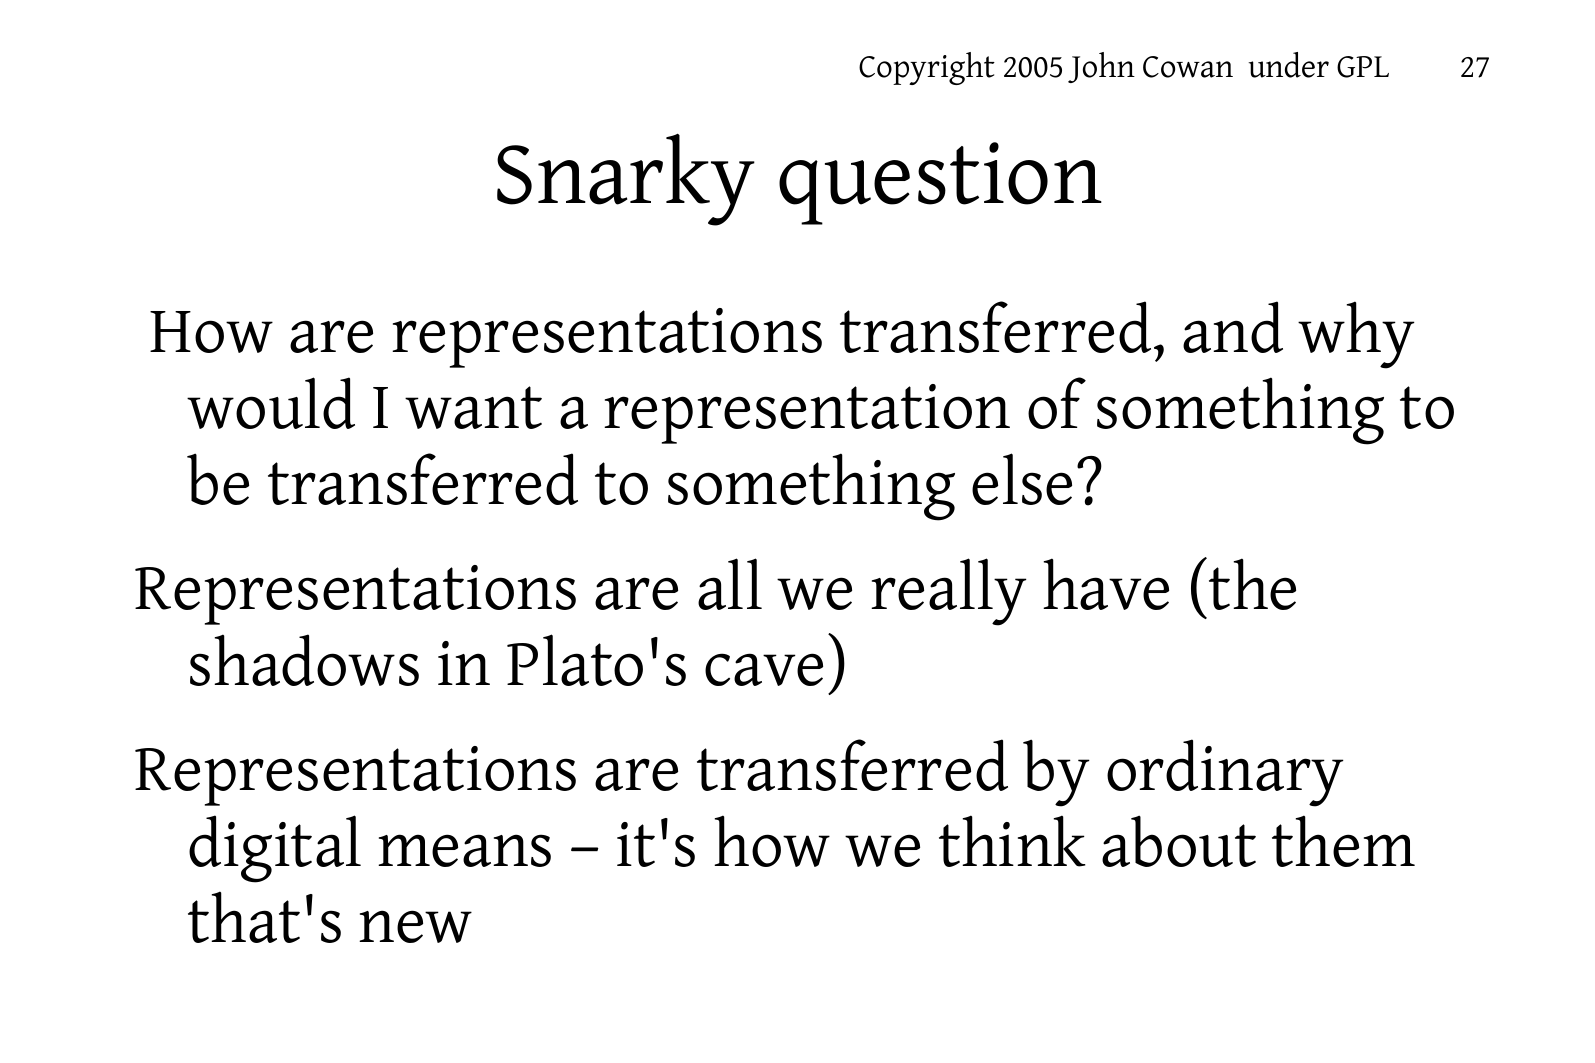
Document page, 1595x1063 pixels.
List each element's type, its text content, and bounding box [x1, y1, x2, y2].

list How are representations transferred, and why would I want a representation of something to be transferred to something else? Representations are all we really have (the shadows in Plato's cave) Representations are transferred by ordinary digital means – it's how we think about them that's new [117, 295, 1479, 1063]
title Snarky question [117, 88, 1479, 266]
